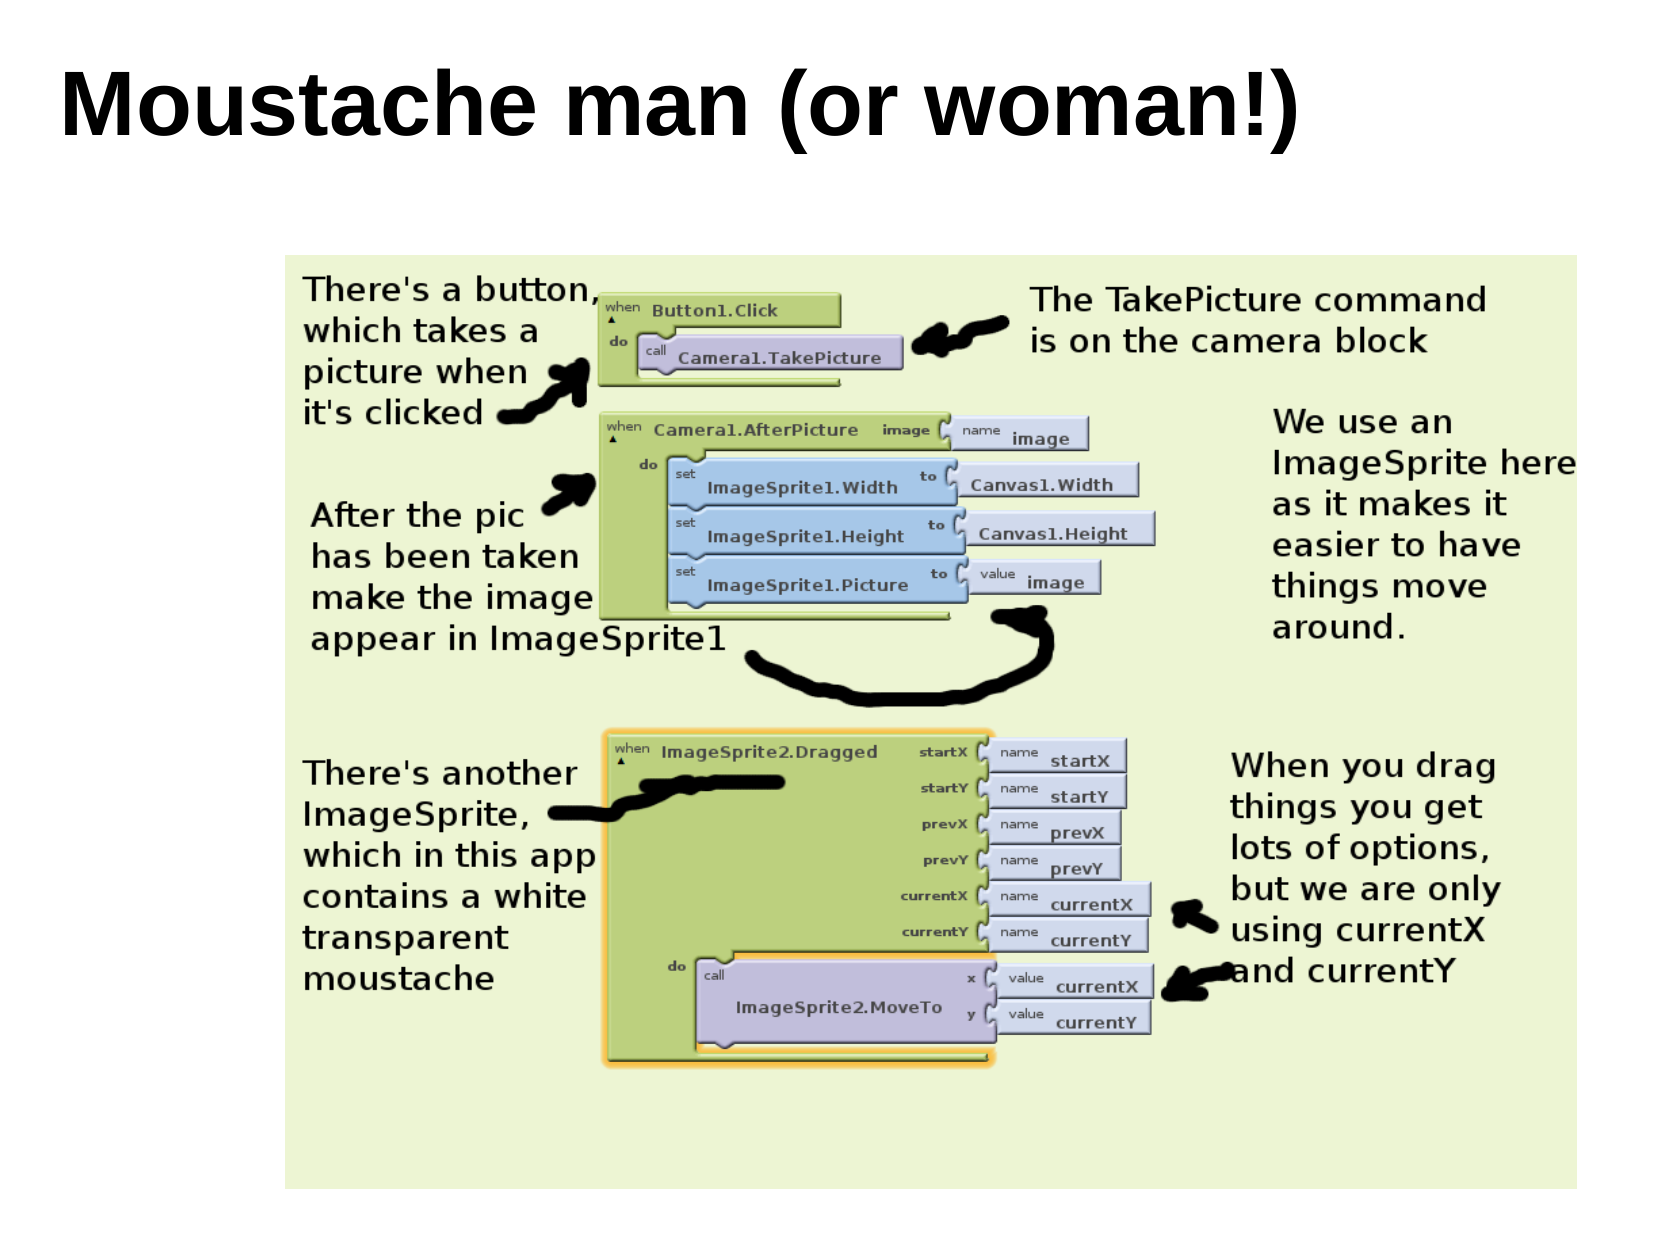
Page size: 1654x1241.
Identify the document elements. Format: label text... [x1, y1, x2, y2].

text_box Moustache man (or woman!) [45, 45, 1654, 163]
picture [285, 255, 1577, 1189]
